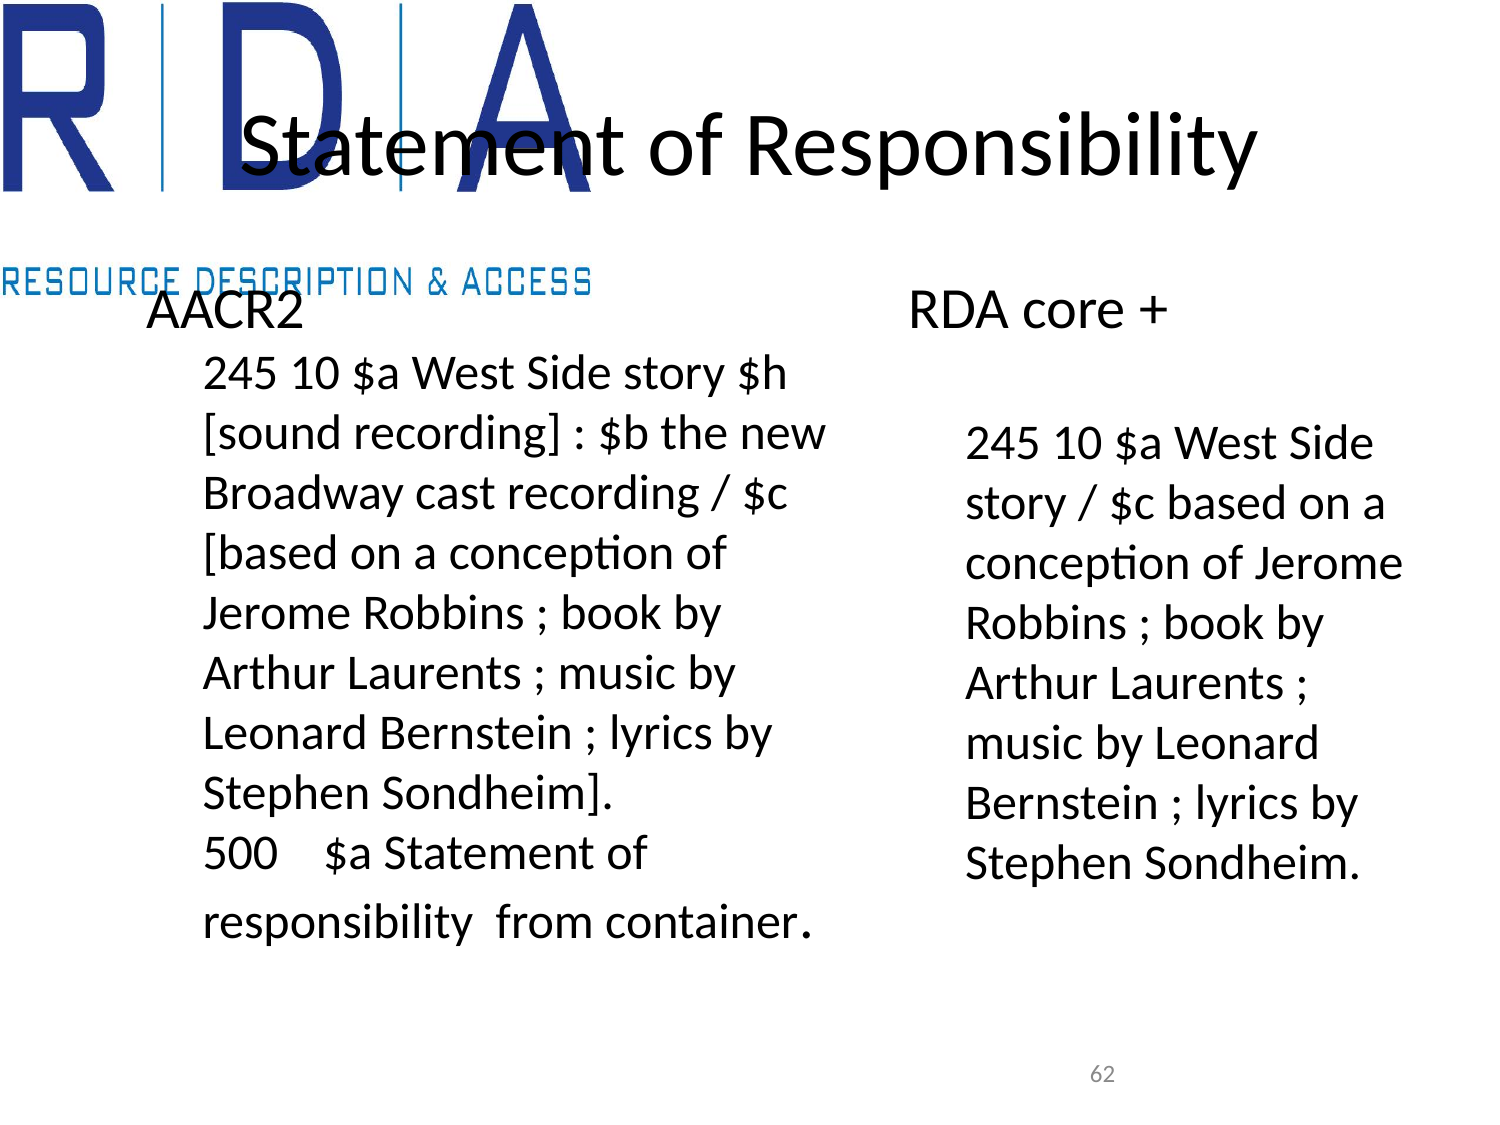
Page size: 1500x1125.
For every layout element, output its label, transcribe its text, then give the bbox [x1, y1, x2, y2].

text_box 62 [1074, 1042, 1426, 1103]
list AACR2 245 10 $a West Side story $h [sound recording] : $b the new Broadway cast recording / $c [based on a conception of Jerome Robbins ; book by Arthur Laurents ; music by Leonard Bernstein ; lyrics by Stephen Sondheim]. 500 $a Statement of responsibility from container. [75, 262, 837, 1005]
title Statement of Responsibility [75, 45, 1426, 233]
list RDA core + 245 10 $a West Side story / $c based on a conception of Jerome Robbins ; book by Arthur Laurents ; music by Leonard Bernstein ; lyrics by Stephen Sondheim. [837, 262, 1426, 1005]
